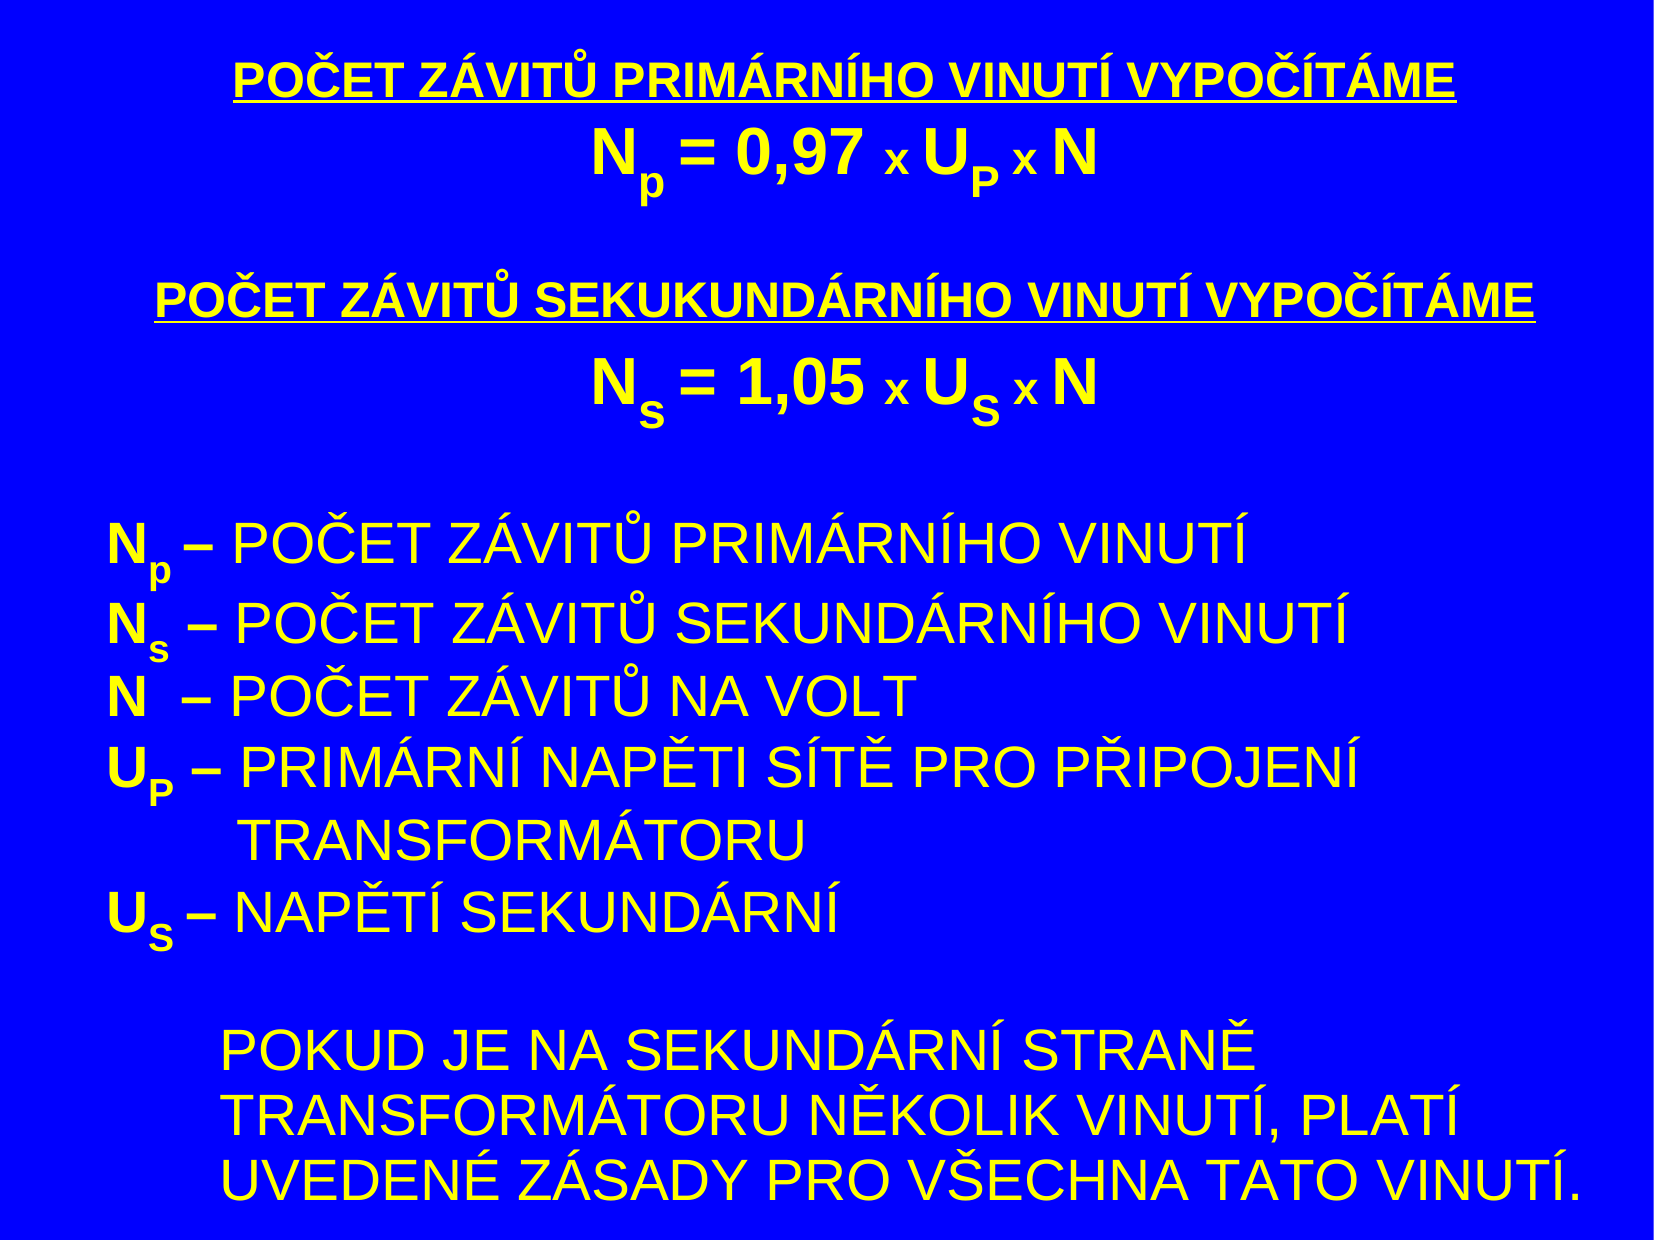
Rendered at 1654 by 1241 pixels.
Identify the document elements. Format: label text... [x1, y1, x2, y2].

subtitle POČET ZÁVITŮ PRIMÁRNÍHO VINUTÍ VYPOČÍTÁME Np = 0,97 x UP x N POČET ZÁVITŮ SEKUKUNDÁRNÍHO VINUTÍ VYPOČÍTÁME Ns = 1,05 x US x N Np – POČET ZÁVITŮ PRIMÁRNÍHO VINUTÍ Ns – POČET ZÁVITŮ SEKUNDÁRNÍHO VINUTÍ N – POČET ZÁVITŮ NA VOLT UP – PRIMÁRNÍ NAPĚTI SÍTĚ PRO PŘIPOJENÍ TRANSFORMÁTORU US – NAPĚTÍ SEKUNDÁRNÍ POKUD JE NA SEKUNDÁRNÍ STRANĚ TRANSFORMÁTORU NĚKOLIK VINUTÍ, PLATÍ UVEDENÉ ZÁSADY PRO VŠECHNA TATO VINUTÍ. [106, 49, 1595, 1177]
